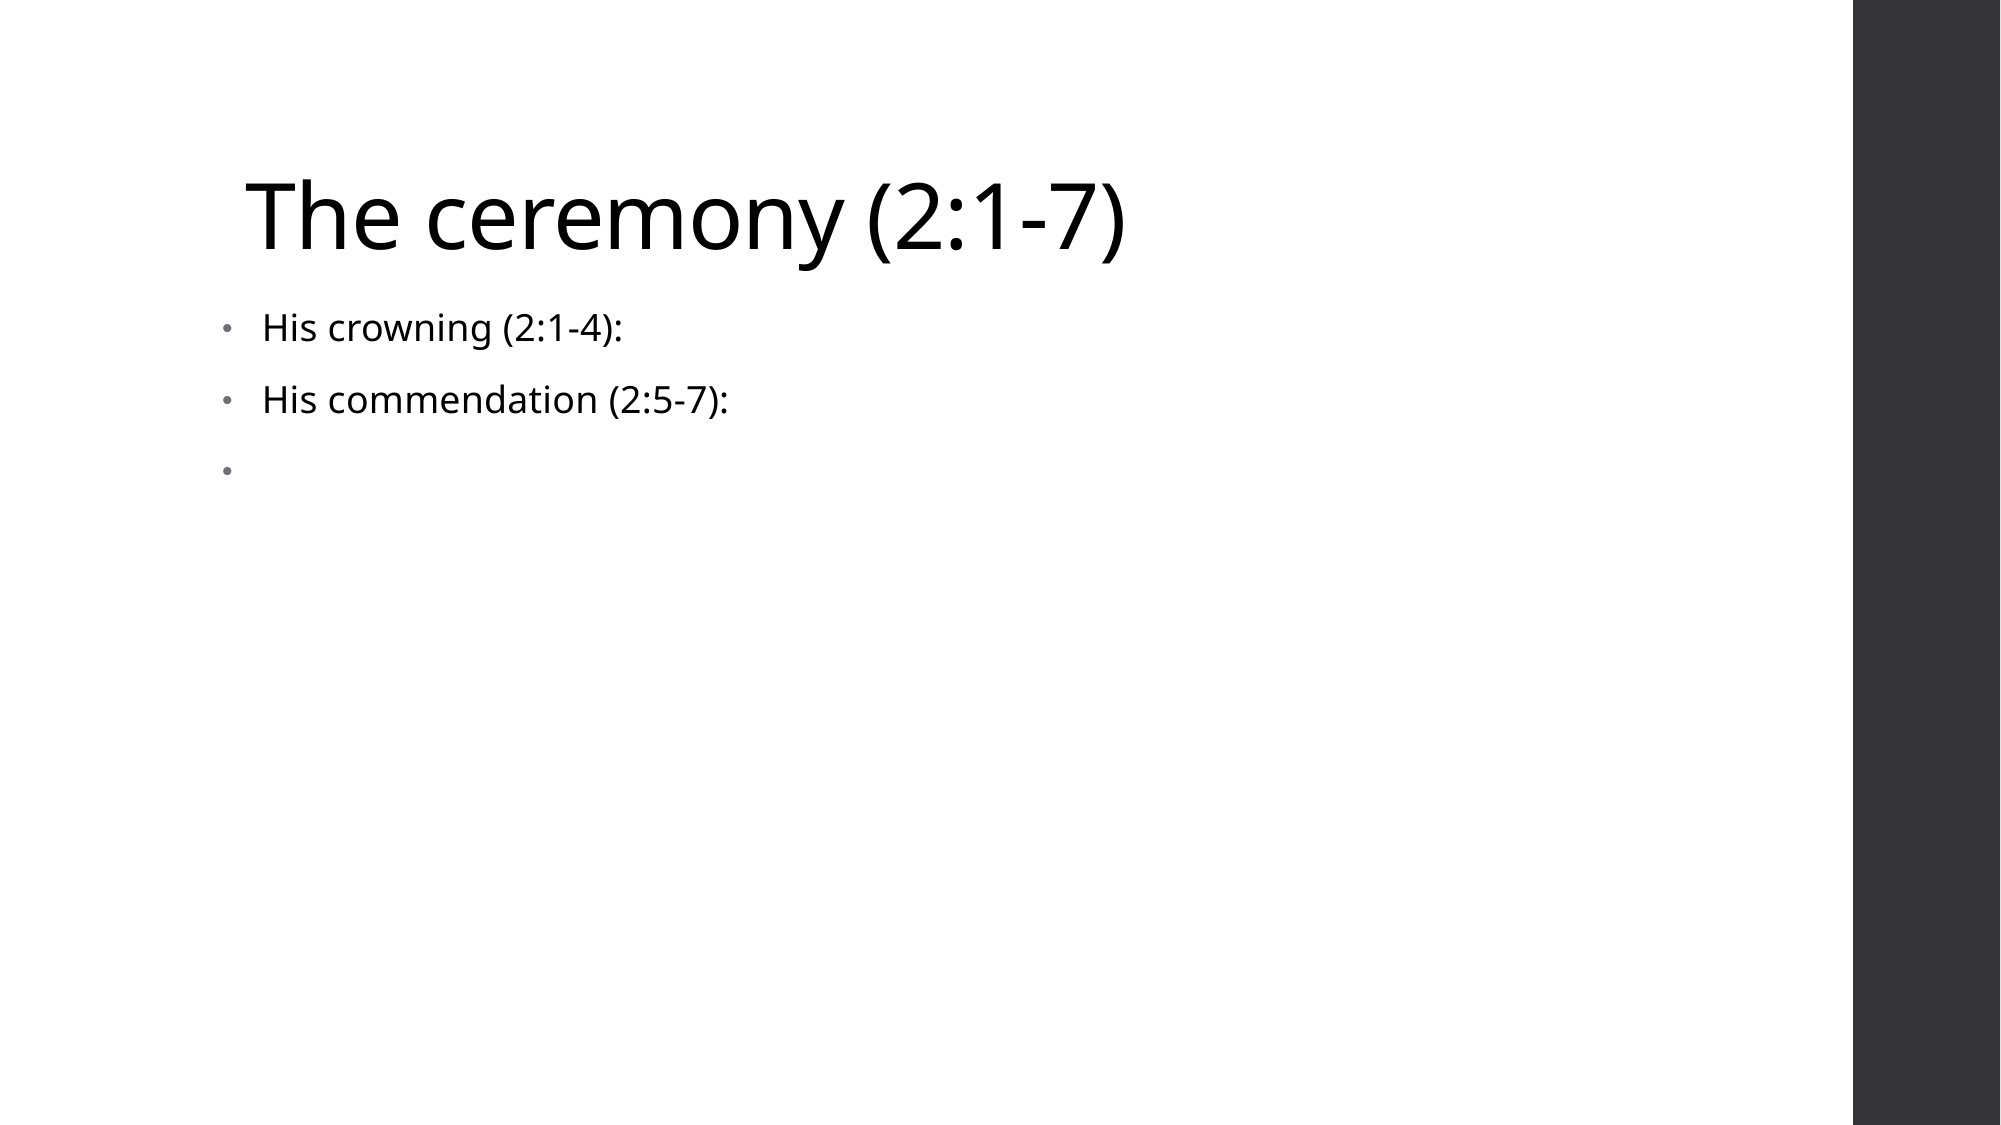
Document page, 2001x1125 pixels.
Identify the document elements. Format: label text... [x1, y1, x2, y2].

title The ceremony (2:1-7) [206, 60, 1797, 278]
list His crowning (2:1-4): His commendation (2:5-7): [206, 299, 1617, 1014]
